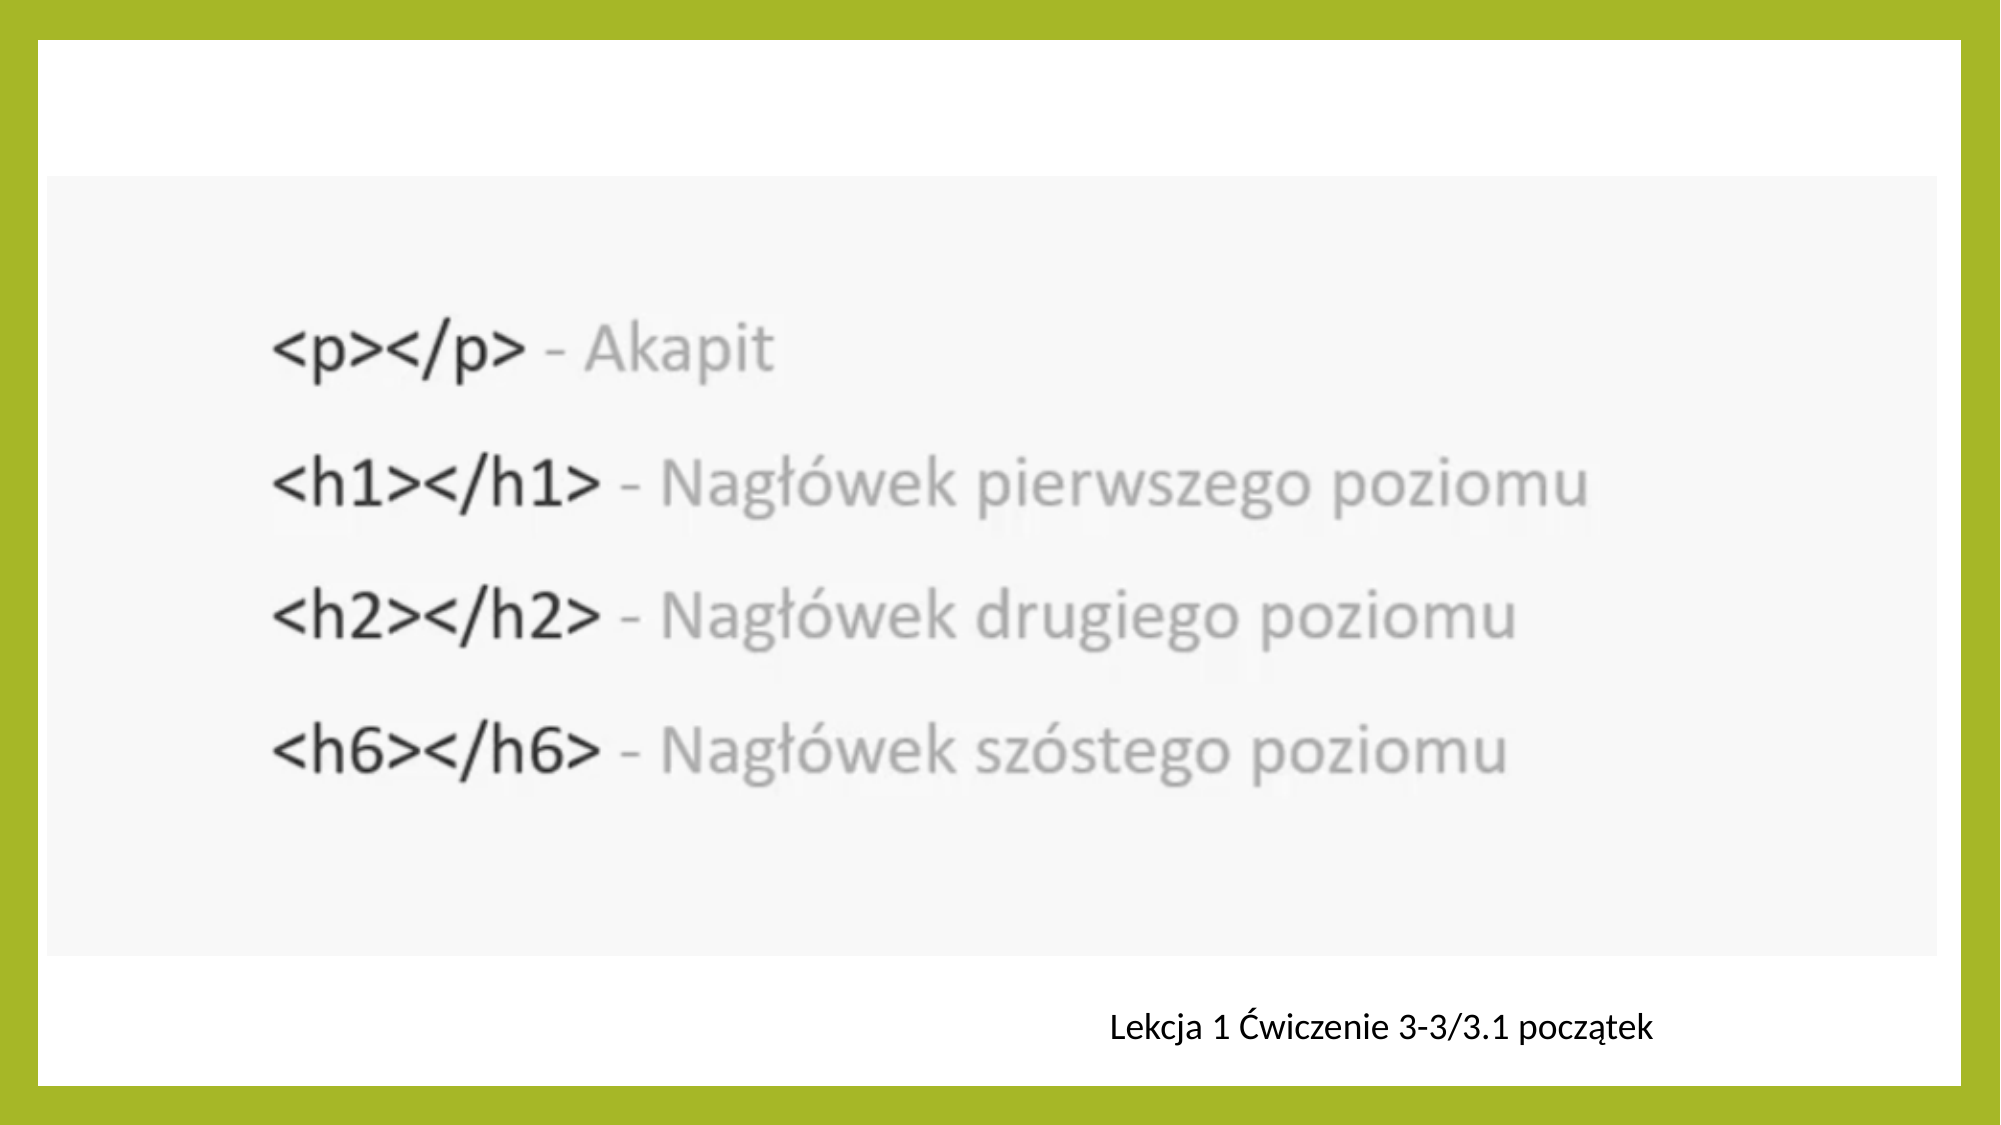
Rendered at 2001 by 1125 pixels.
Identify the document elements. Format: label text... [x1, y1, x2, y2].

text_box Lekcja 1 Ćwiczenie 3-3/3.1 początek [1094, 994, 1839, 1055]
picture [47, 176, 1937, 956]
